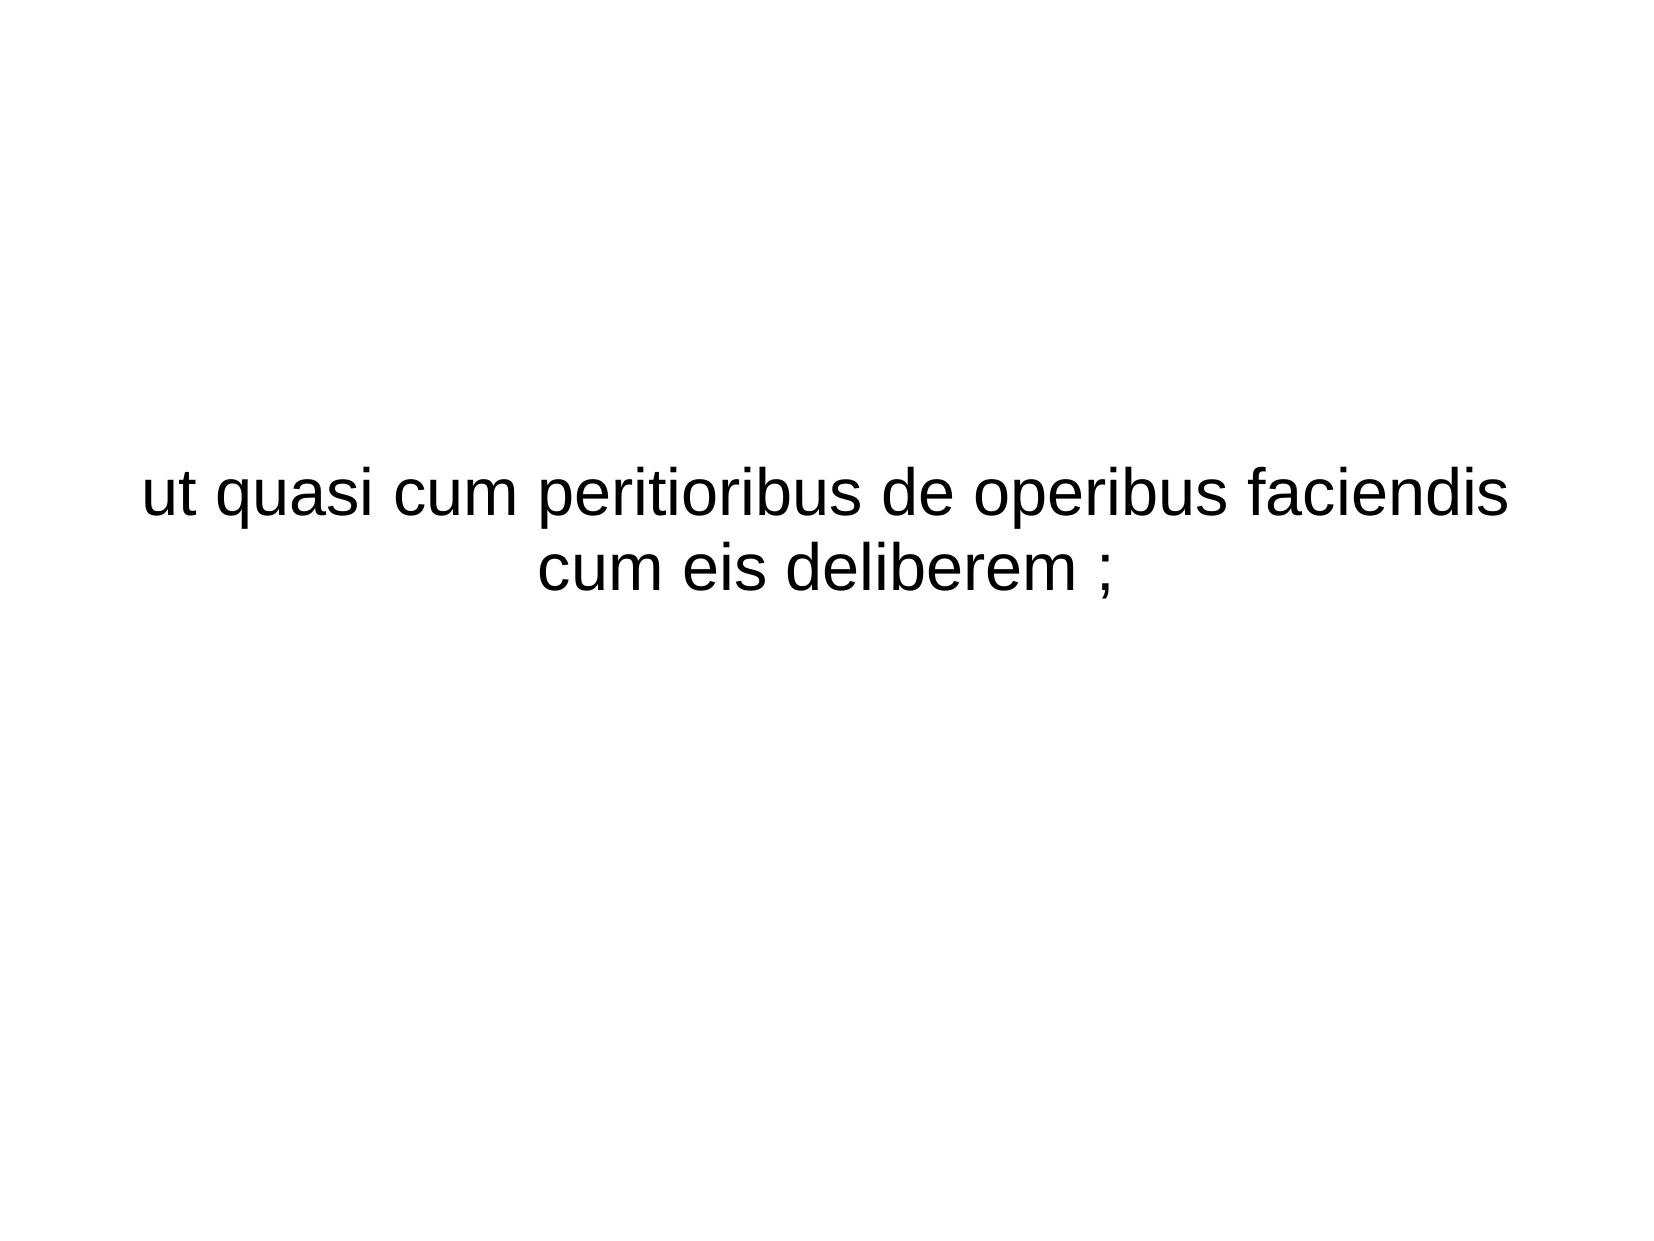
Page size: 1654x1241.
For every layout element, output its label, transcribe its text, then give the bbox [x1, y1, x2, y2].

subtitle ut quasi cum peritioribus de operibus faciendis cum eis deliberem ; [82, 49, 1571, 1010]
